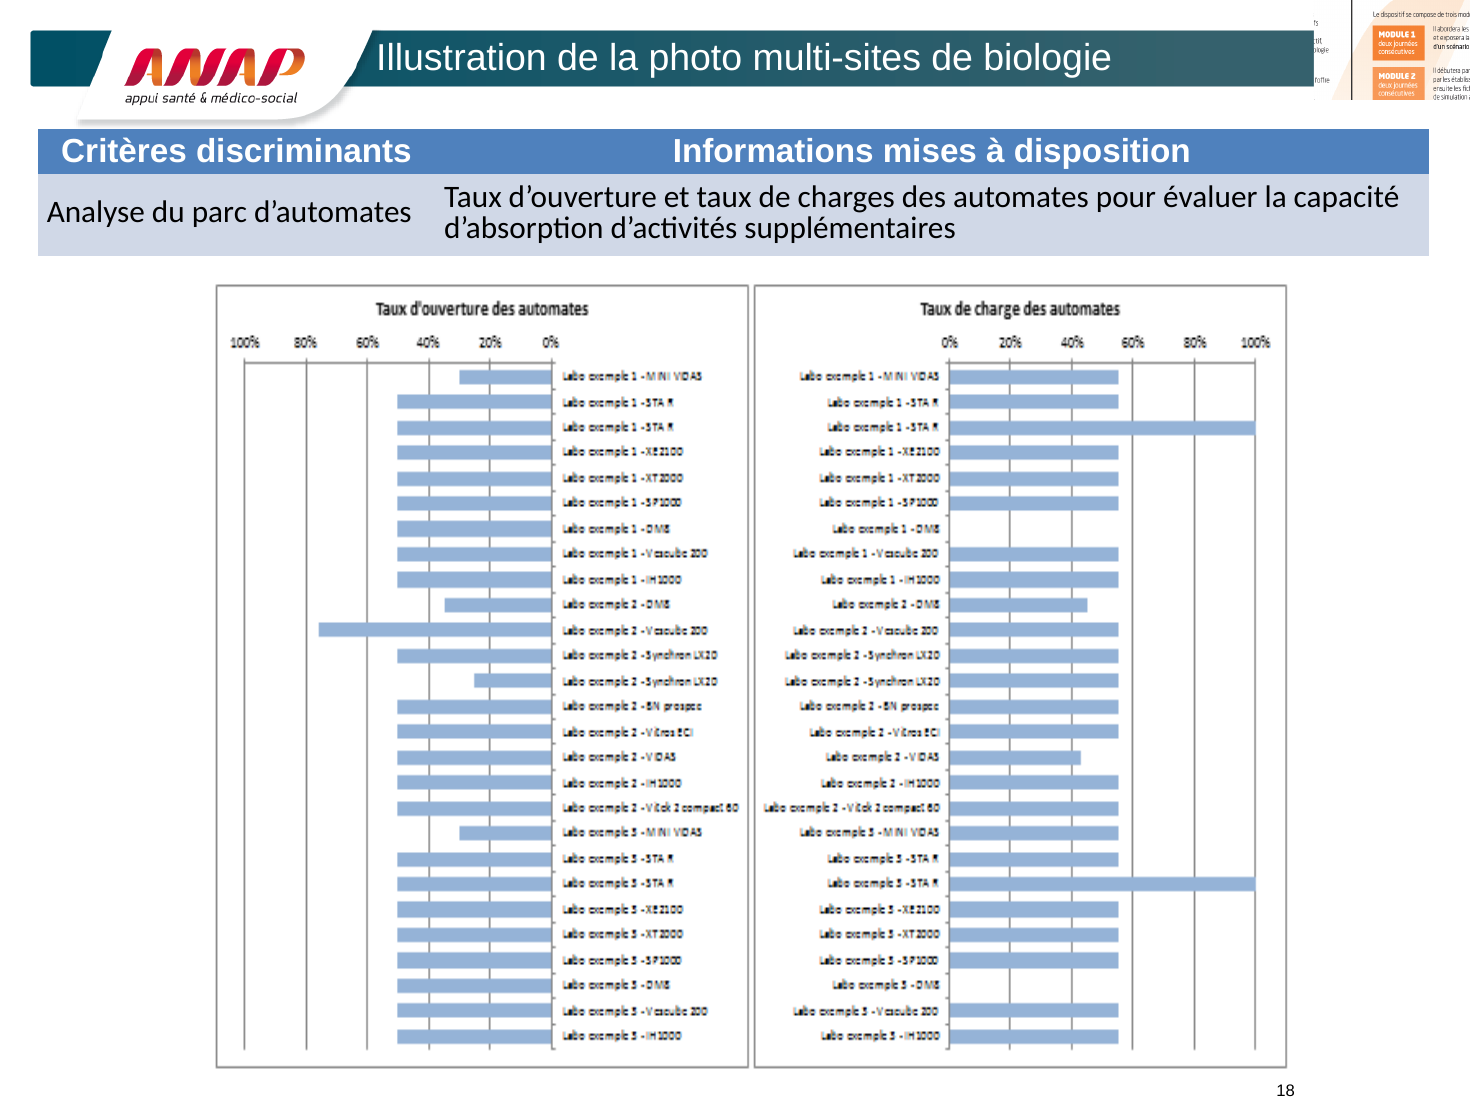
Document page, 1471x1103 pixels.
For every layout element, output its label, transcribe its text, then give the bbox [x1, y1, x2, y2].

title Illustration de la photo multi-sites de biologie [376, 32, 1313, 89]
table_cell Analyse du parc d’automates [38, 174, 435, 256]
table_header Critères discriminants [38, 129, 435, 174]
table_header Informations mises à disposition [435, 129, 1429, 174]
table_cell Taux d’ouverture et taux de charges des automates pour évaluer la capacité d’absorption d’activités supplémentaires [435, 174, 1429, 256]
picture [1, 0, 1471, 155]
slide_number <numéro> [1261, 1072, 1434, 1102]
picture [203, 279, 1302, 1079]
